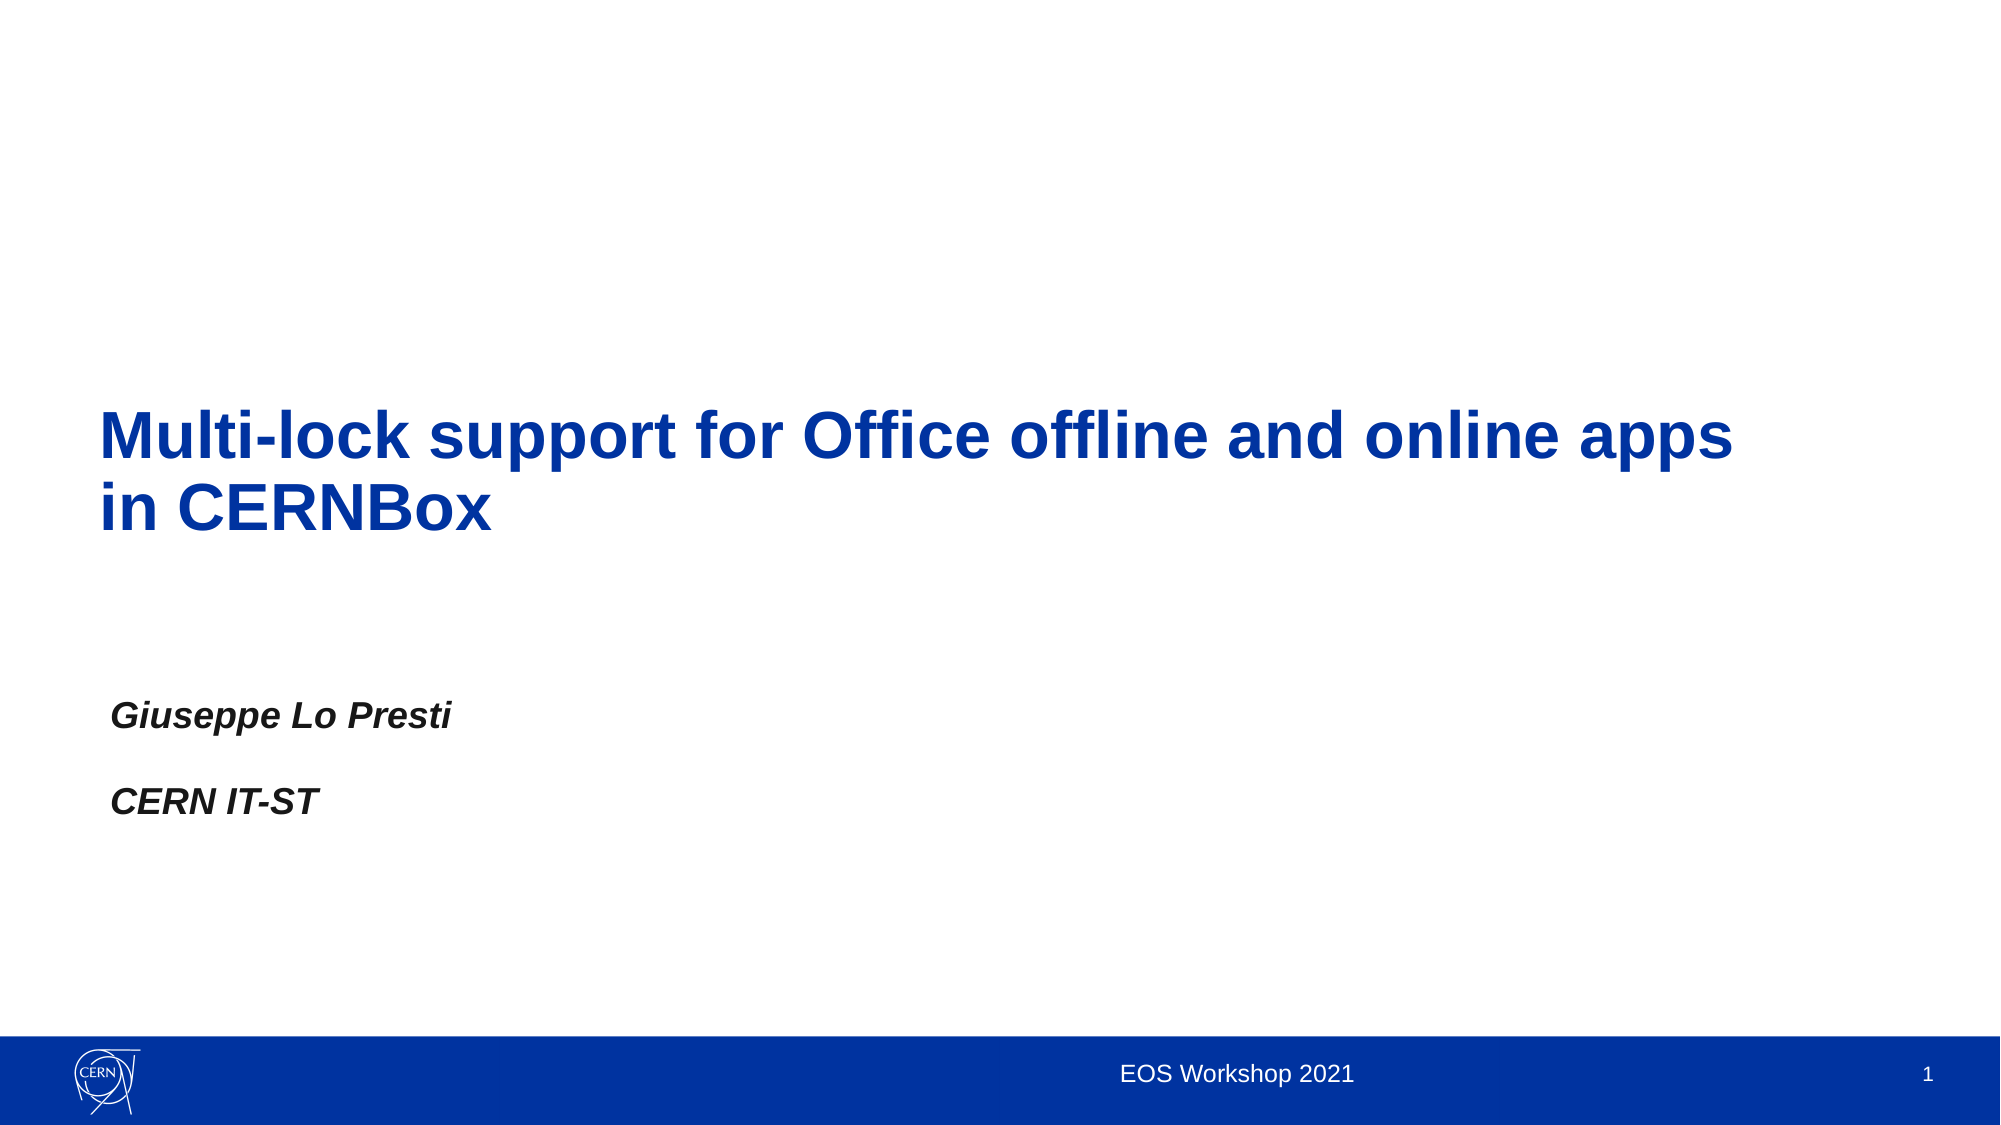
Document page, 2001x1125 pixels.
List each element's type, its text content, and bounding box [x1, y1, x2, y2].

picture [0, 1036, 2000, 1125]
list Giuseppe Lo Presti CERN IT-ST [99, 666, 1117, 823]
text_box EOS Workshop 2021 [698, 1042, 1777, 1103]
text_box <number> [1822, 1042, 1934, 1103]
title Multi-lock support for Office offline and online apps in CERNBox [99, 401, 1900, 626]
